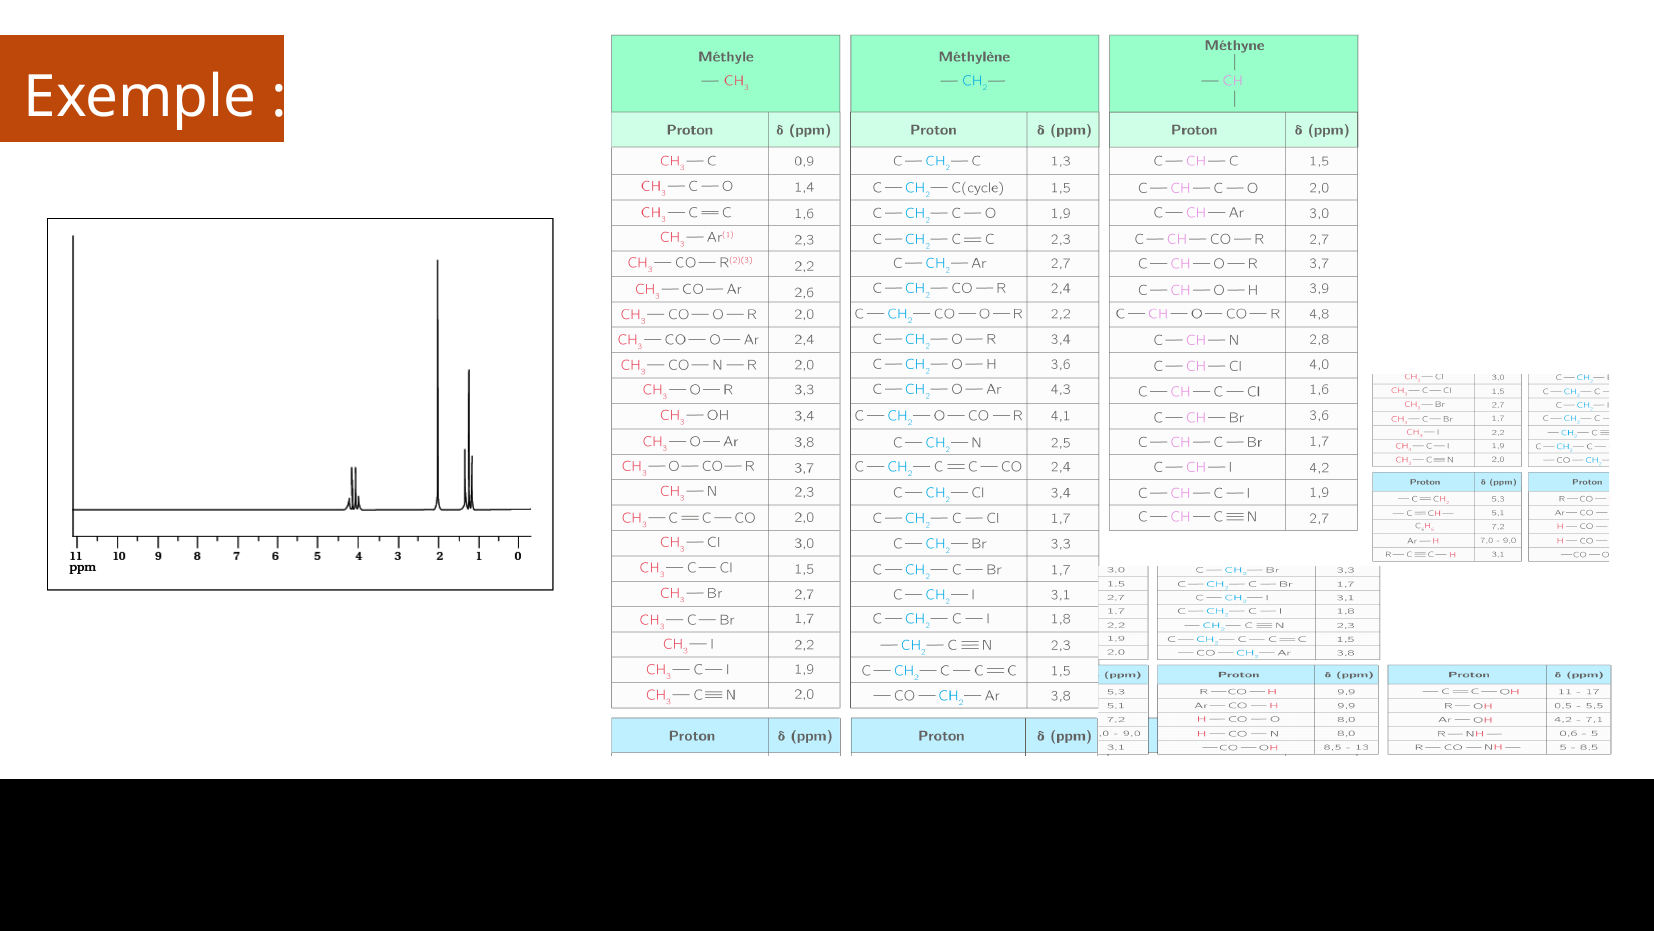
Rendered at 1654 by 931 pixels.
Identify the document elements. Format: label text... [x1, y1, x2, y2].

text_box [0, 779, 1654, 931]
picture [47, 218, 554, 591]
text_box [0, 35, 284, 142]
text_box Exemple : [8, 47, 284, 137]
picture [601, 19, 1620, 760]
